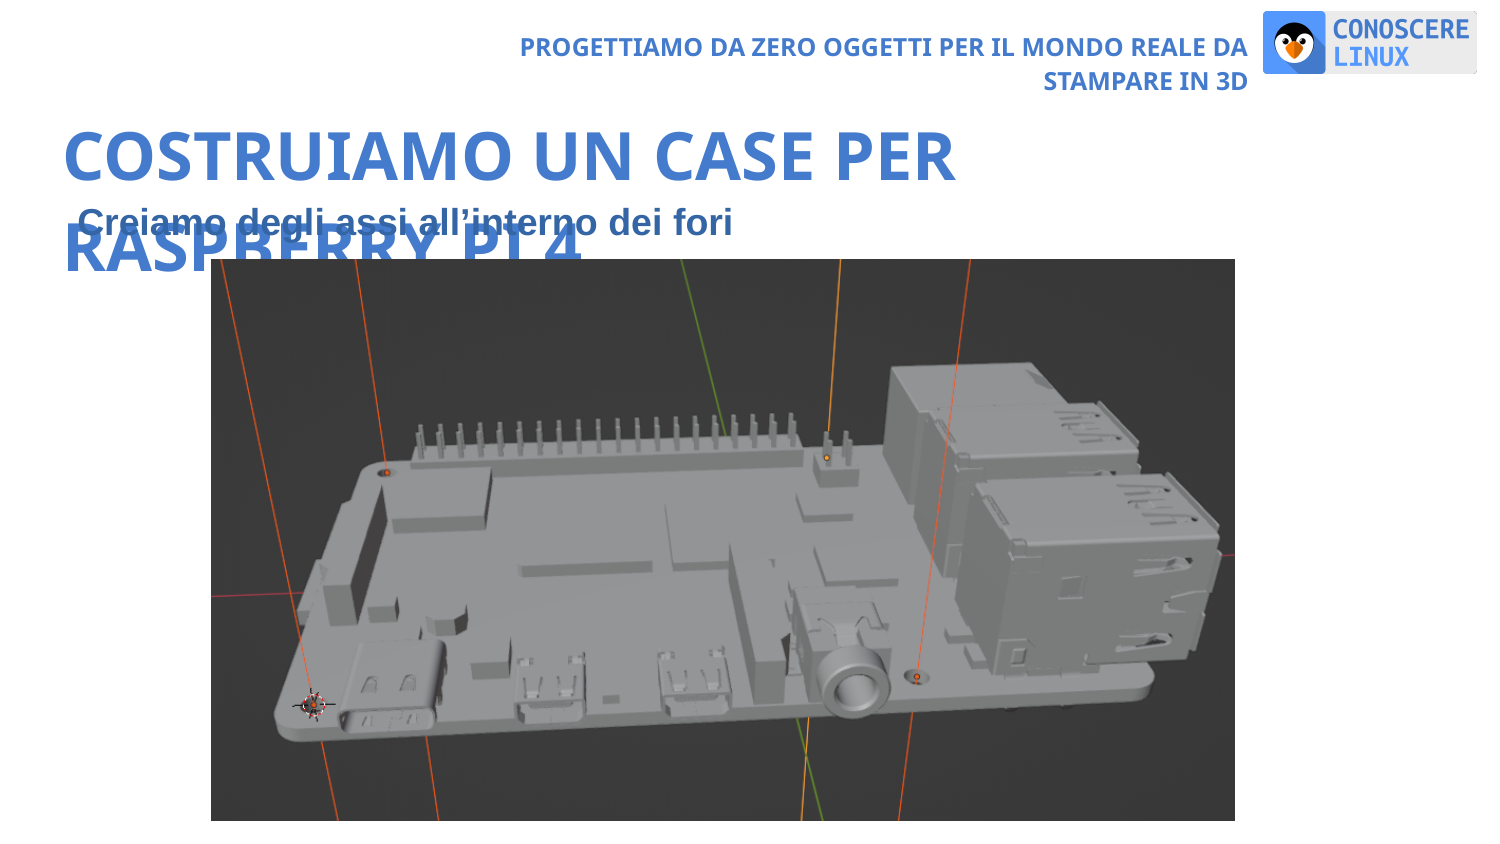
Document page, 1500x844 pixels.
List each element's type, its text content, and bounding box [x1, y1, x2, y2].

text_box PROGETTIAMO DA ZERO OGGETTI PER IL MONDO REALE DA STAMPARE IN 3D [437, 21, 1264, 91]
title Creiamo degli assi all’interno dei fori [62, 183, 1425, 264]
text_box COSTRUIAMO UN CASE PER RASPBERRY PI 4 [47, 102, 1235, 260]
picture [211, 259, 1235, 821]
picture [1263, 11, 1477, 74]
